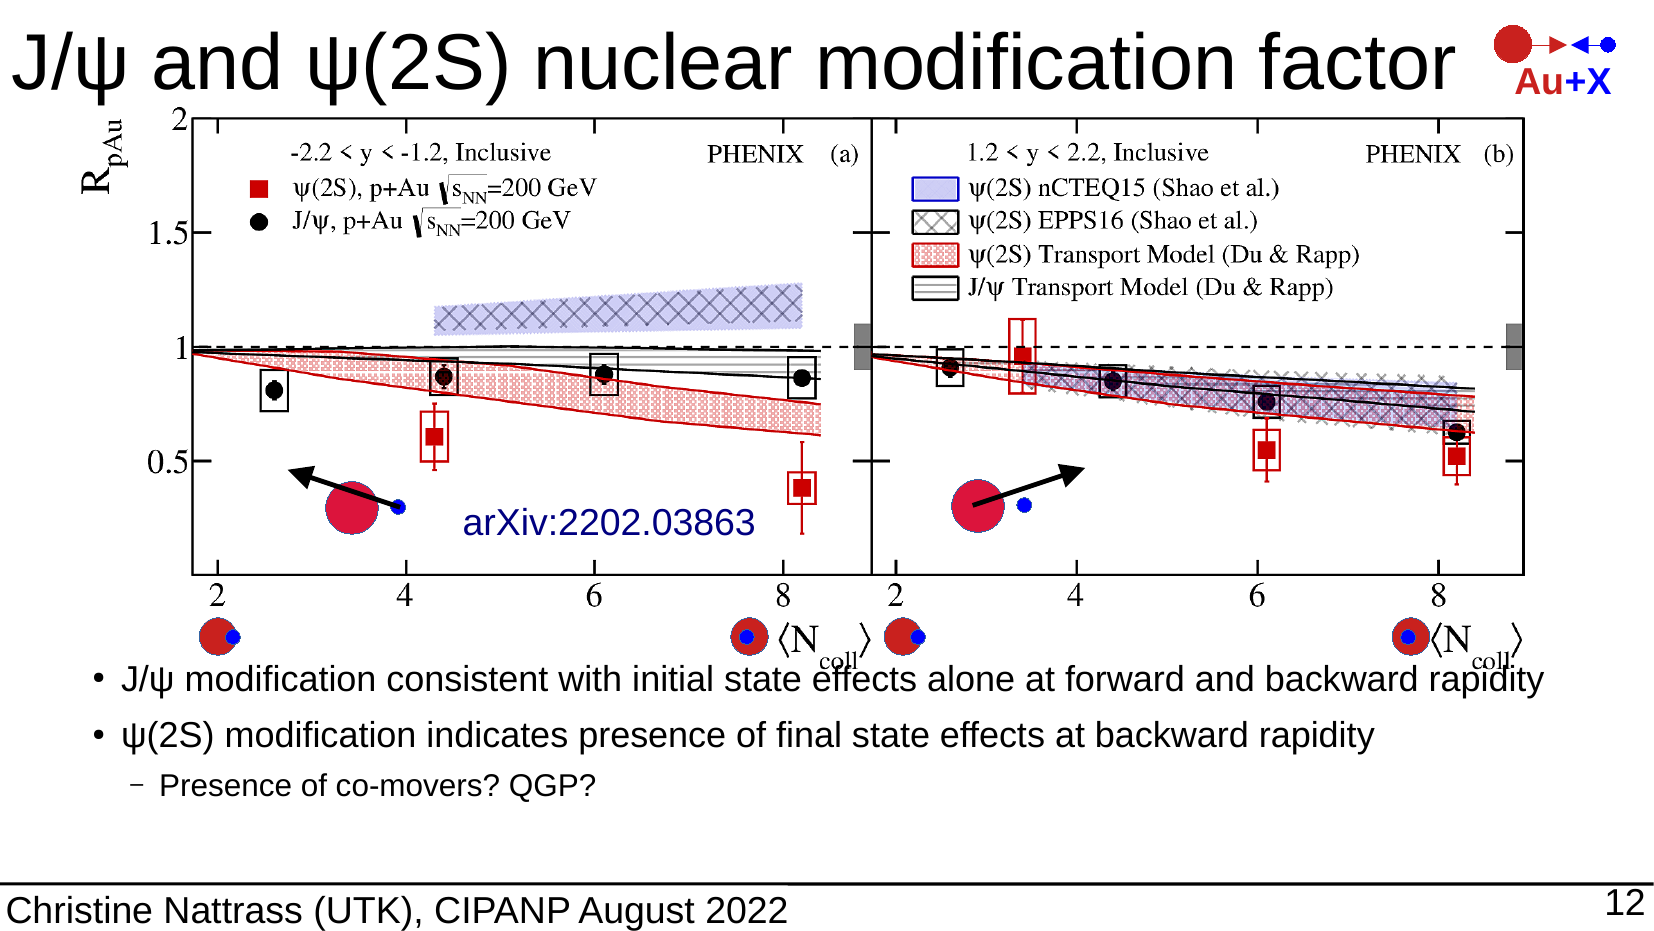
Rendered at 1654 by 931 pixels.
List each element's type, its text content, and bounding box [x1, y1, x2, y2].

list J/ψ modification consistent with initial state effects alone at forward and backward rapidity ψ(2S) modification indicates presence of final state effects at backward rapidity Presence of co-movers? QGP? [82, 659, 1571, 817]
text_box [730, 617, 769, 656]
text_box [199, 617, 241, 656]
text_box [325, 488, 379, 535]
text_box [1016, 497, 1032, 513]
text_box [340, 481, 376, 496]
text_box [1392, 617, 1430, 656]
text_box arXiv:2202.03863 [447, 494, 771, 552]
text_box [1494, 25, 1532, 57]
picture [20, 88, 1654, 689]
text_box [1600, 37, 1616, 52]
text_box [390, 499, 406, 515]
text_box Au+X [1499, 52, 1627, 110]
text_box [884, 617, 926, 656]
title J/ψ and ψ(2S) nuclear modification factor [0, 12, 1471, 113]
text_box [951, 479, 1005, 533]
